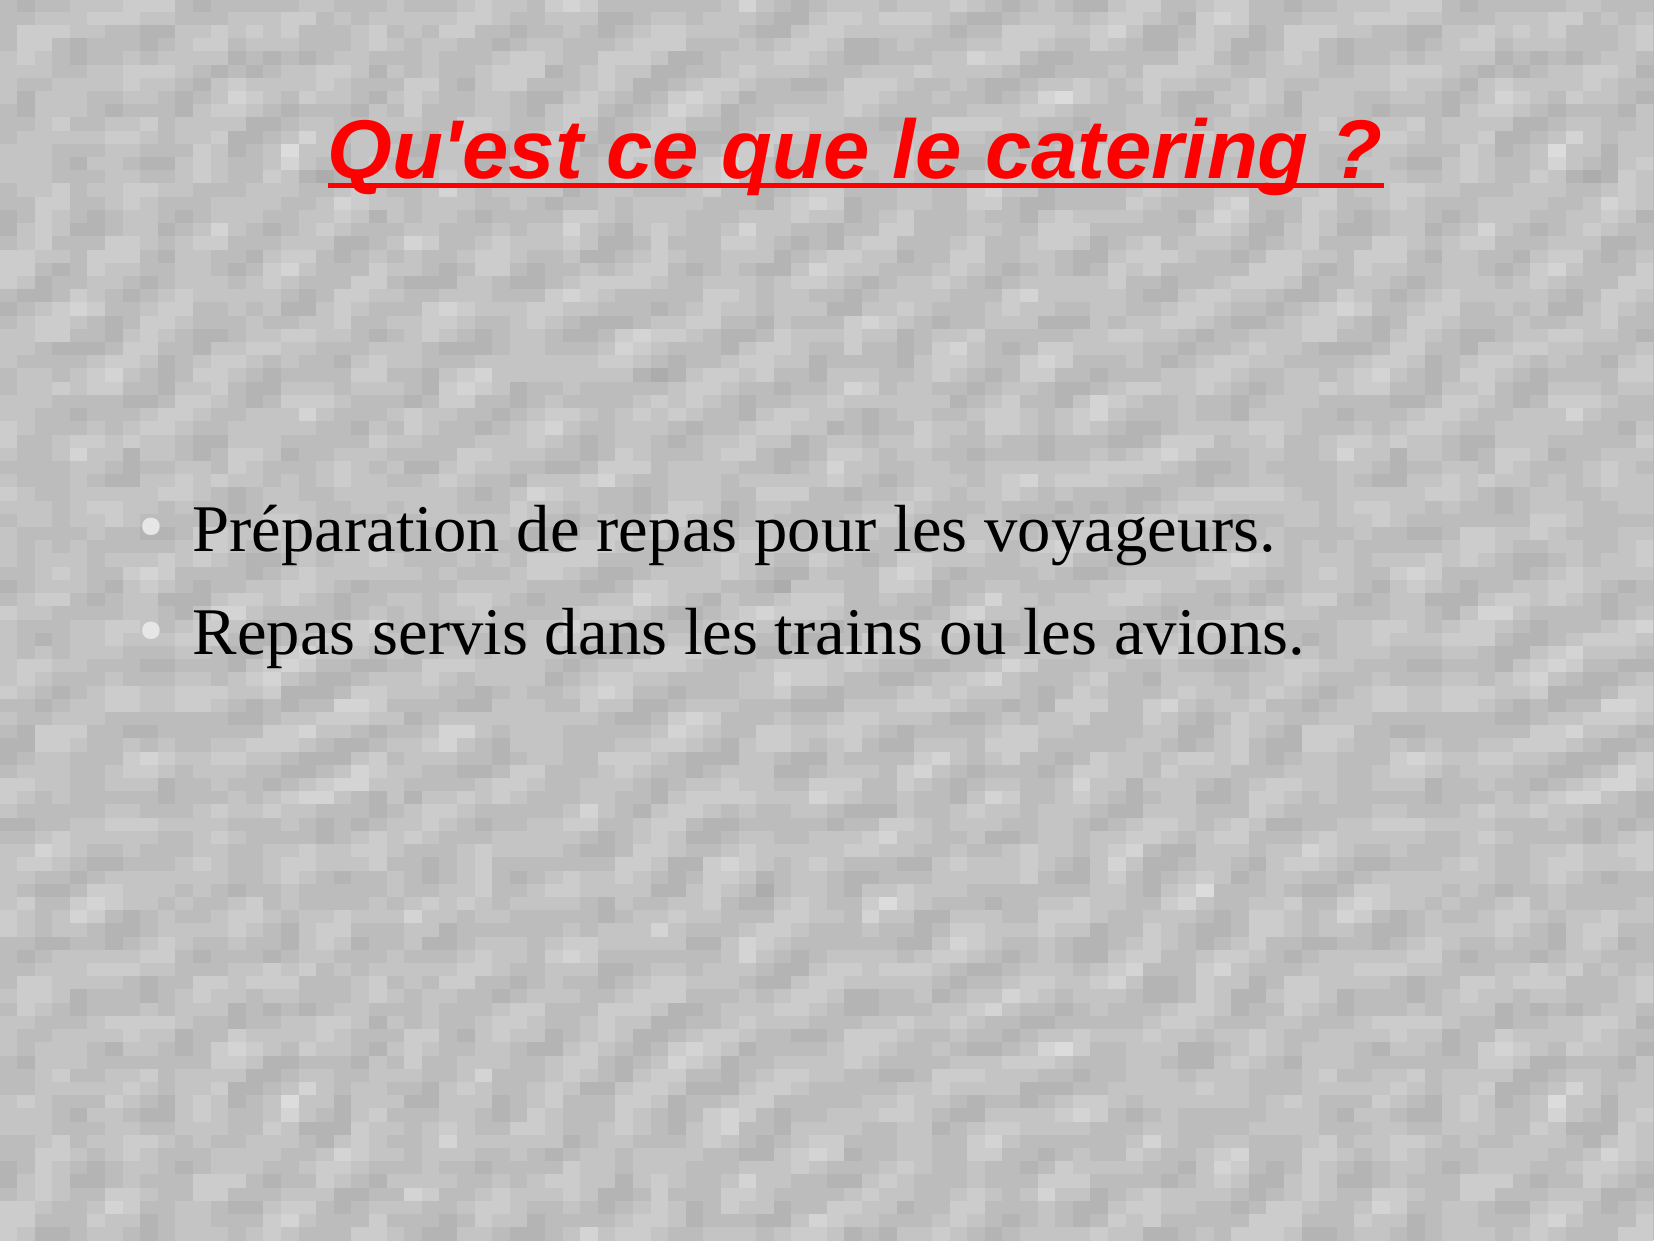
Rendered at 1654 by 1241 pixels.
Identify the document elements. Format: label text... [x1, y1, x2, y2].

title Qu'est ce que le catering ? [121, 46, 1534, 254]
list Préparation de repas pour les voyageurs. Repas servis dans les trains ou les avions. [121, 322, 1561, 1132]
picture [0, 0, 1654, 1241]
